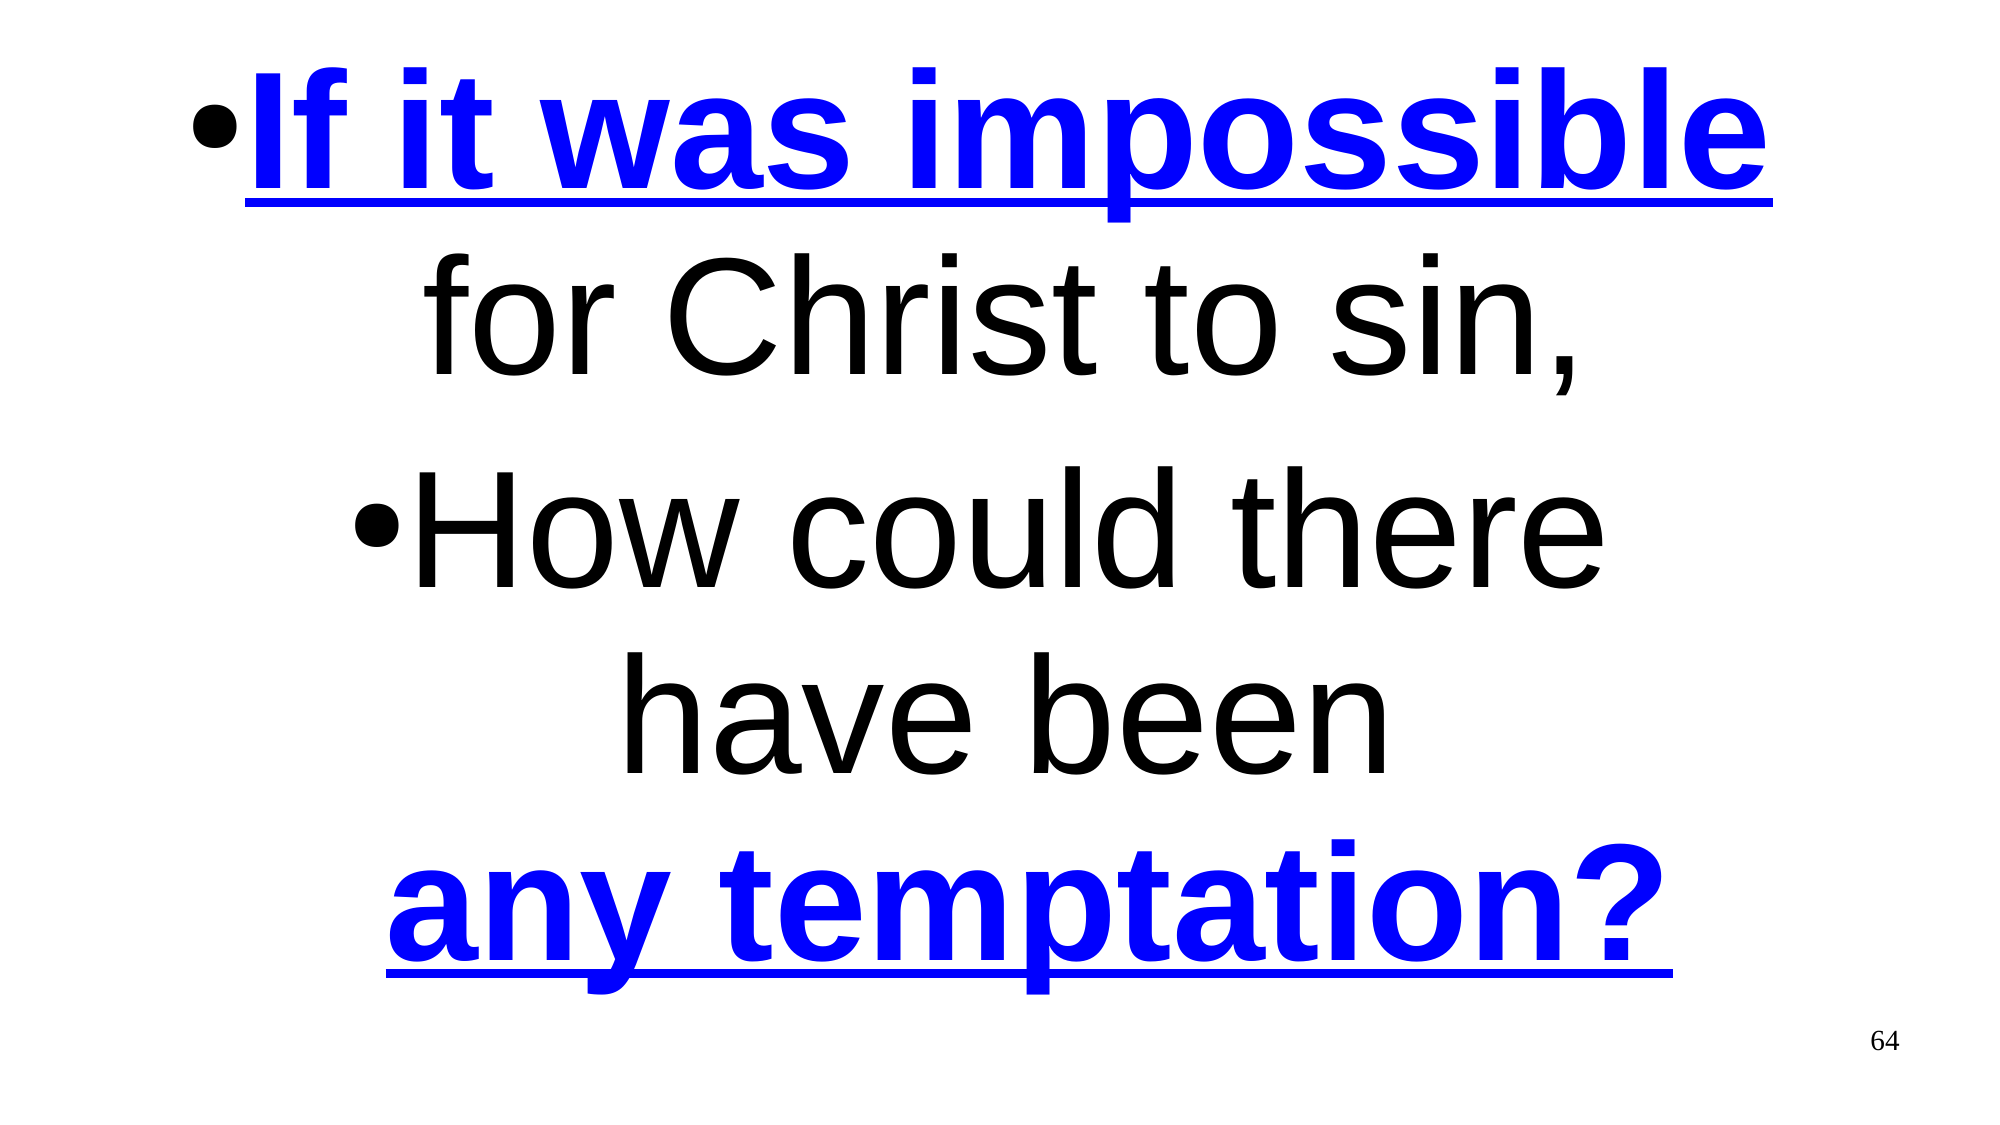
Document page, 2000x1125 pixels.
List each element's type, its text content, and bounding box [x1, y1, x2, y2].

list If it was impossible for Christ to sin, How could there have been any temptation? [37, 37, 1951, 1088]
